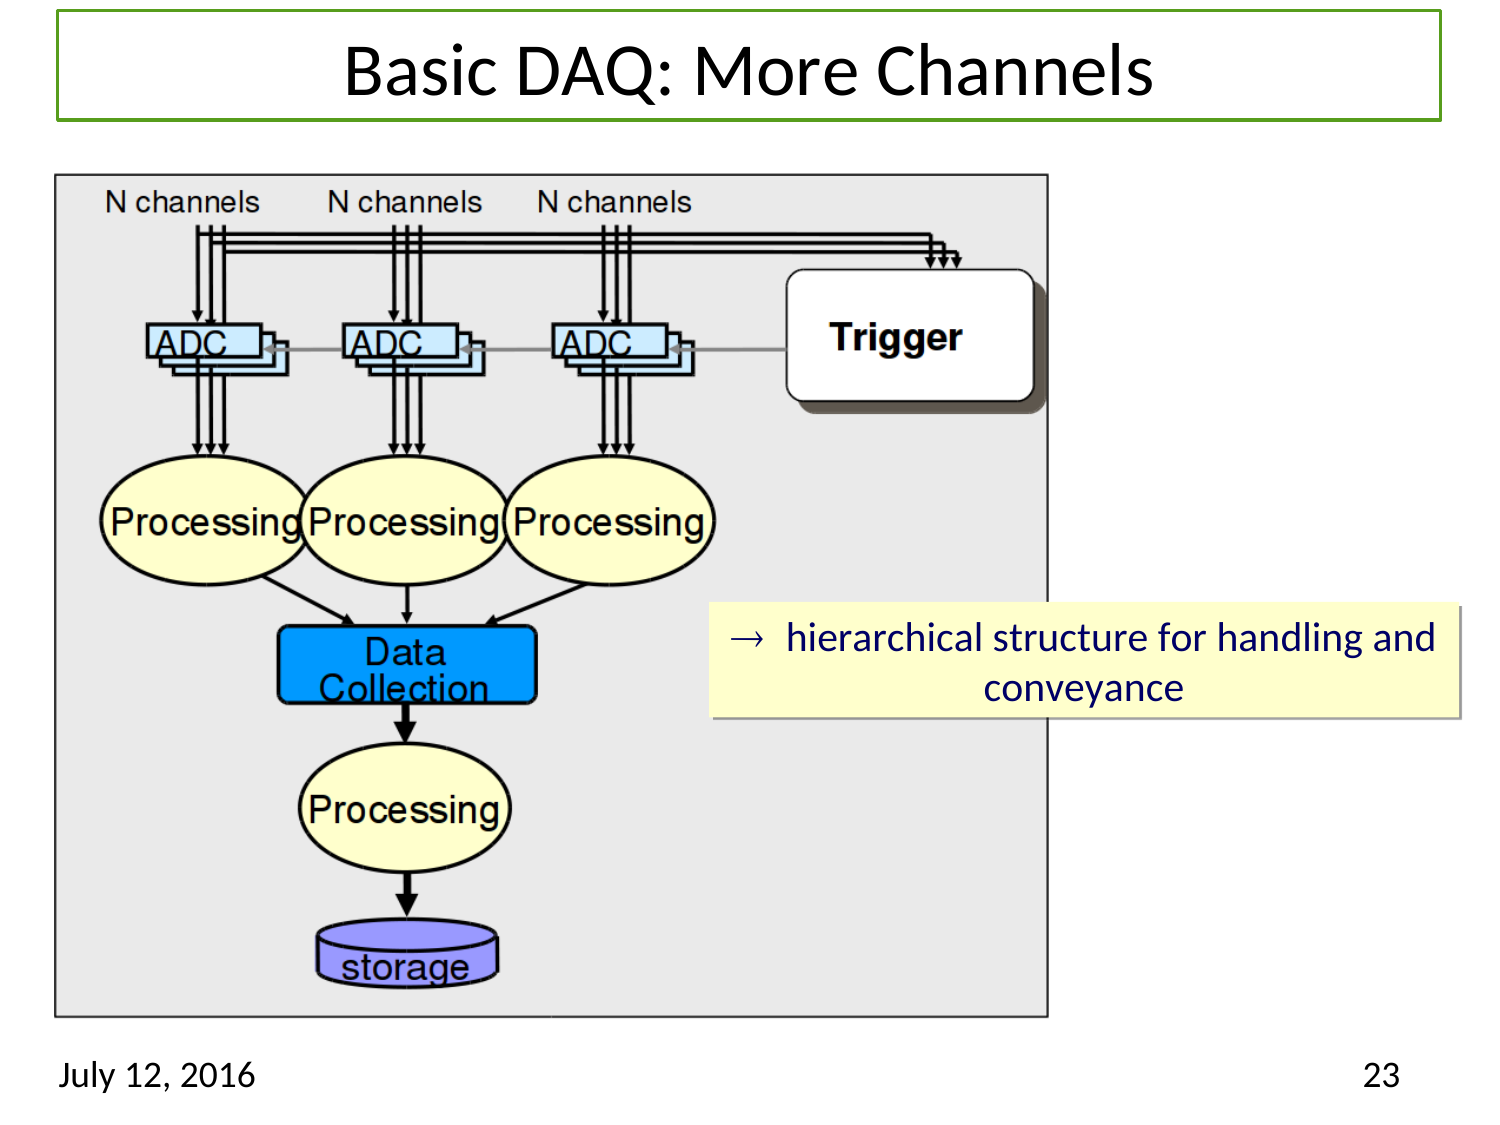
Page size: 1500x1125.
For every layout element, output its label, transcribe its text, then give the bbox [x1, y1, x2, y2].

text_box  hierarchical structure for handling and conveyance [709, 601, 1460, 718]
title Basic DAQ: More Channels [57, 10, 1441, 121]
picture [46, 163, 1063, 1026]
